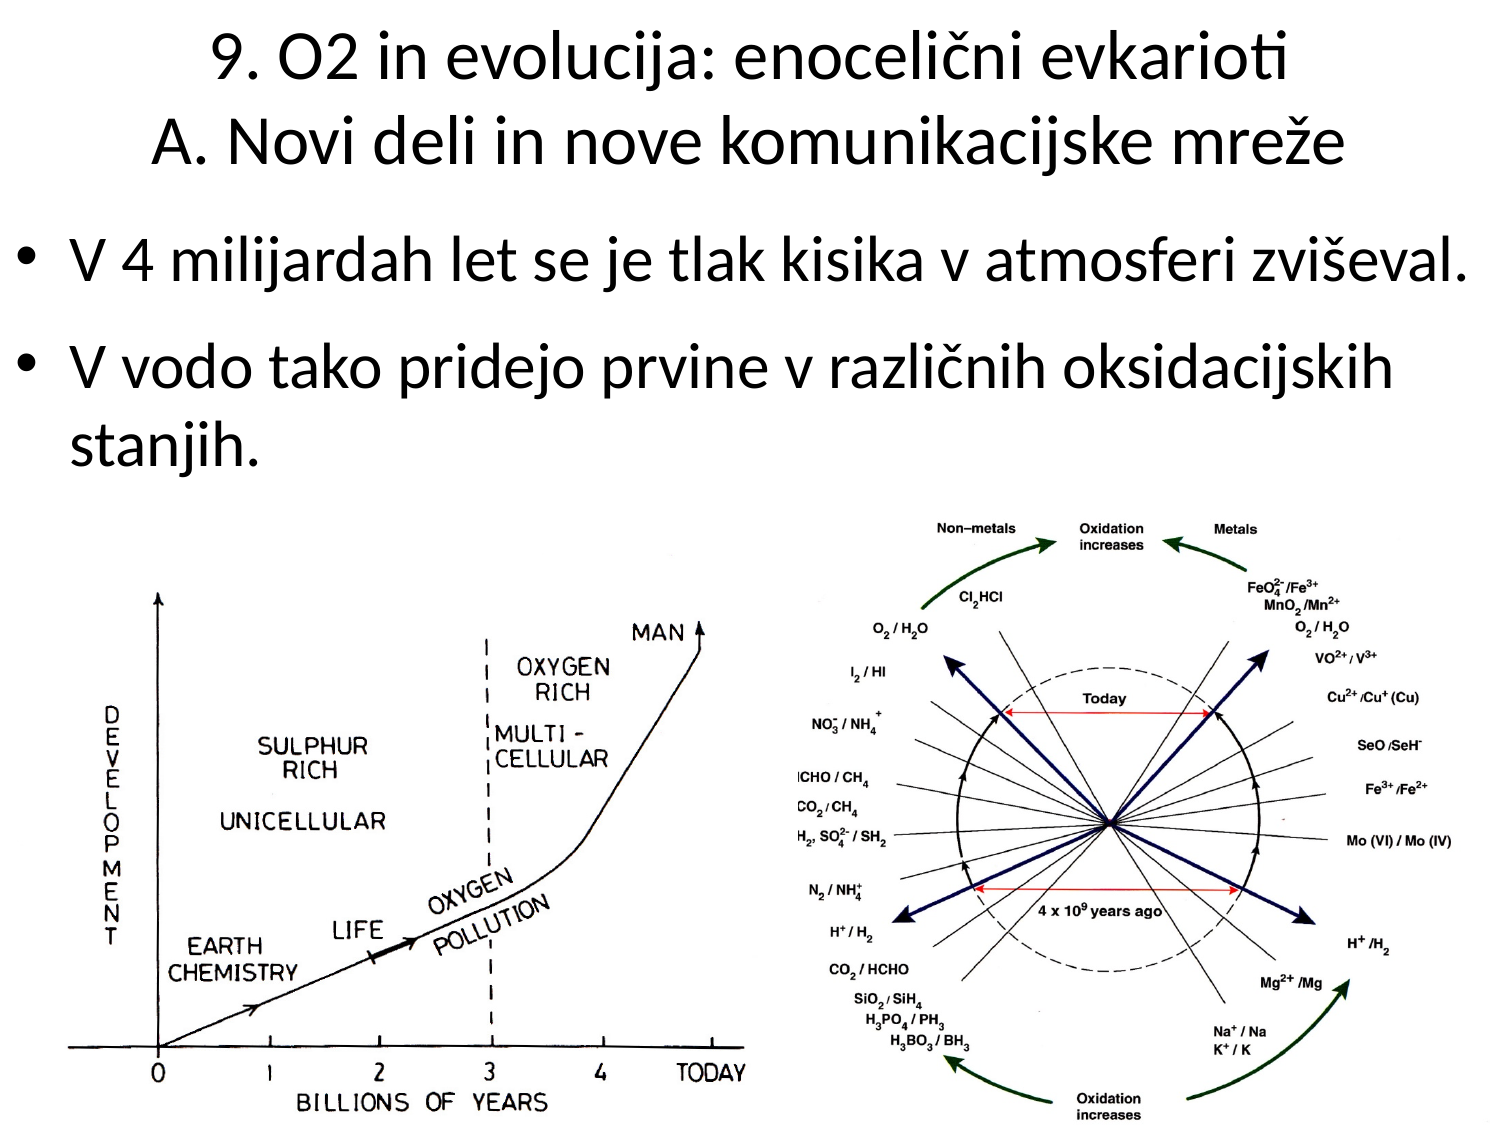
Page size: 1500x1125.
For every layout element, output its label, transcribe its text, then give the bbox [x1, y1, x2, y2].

picture [0, 491, 1500, 1125]
list V 4 milijardah let se je tlak kisika v atmosferi zviševal. V vodo tako pridejo prvine v različnih oksidacijskih stanjih. [0, 208, 1500, 553]
title 9. O2 in evolucija: enocelični evkarioti A. Novi deli in nove komunikacijske mreže [0, 0, 1500, 188]
